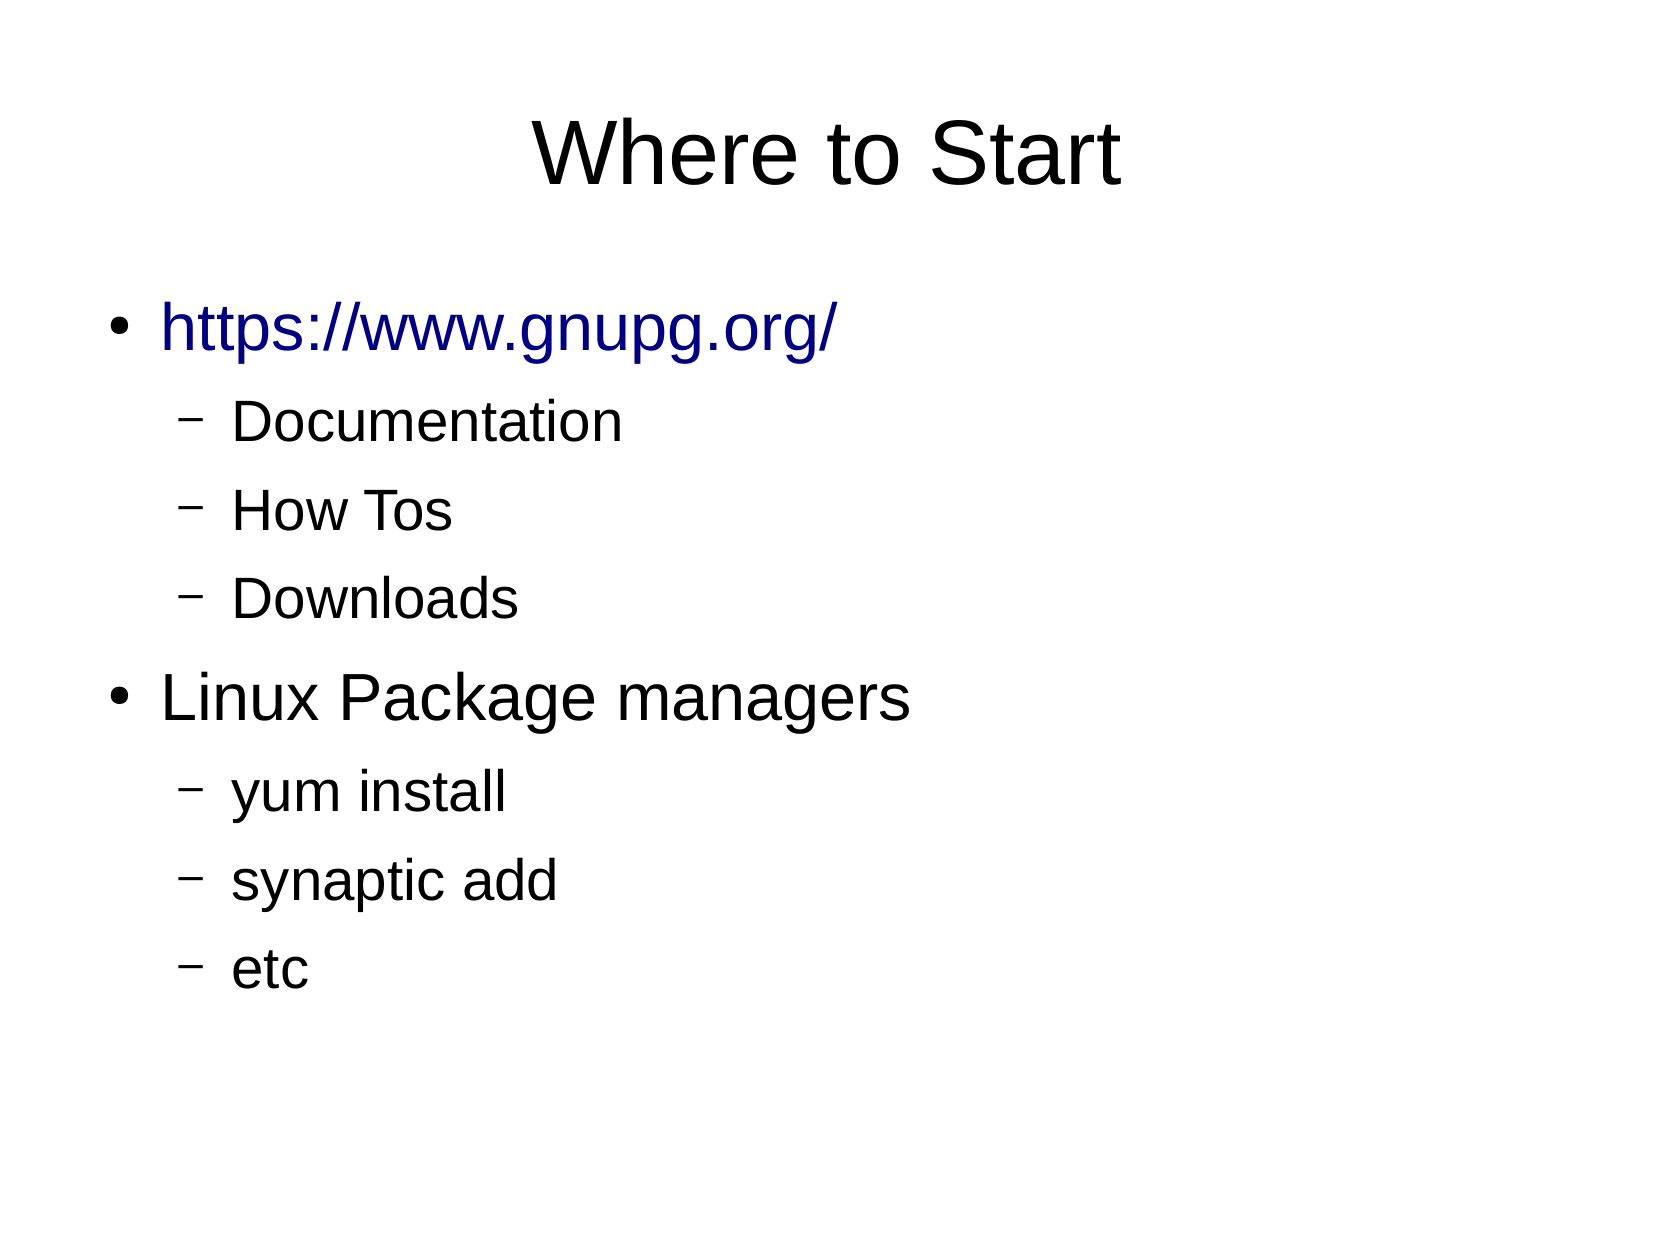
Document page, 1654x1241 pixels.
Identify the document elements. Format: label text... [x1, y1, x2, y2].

list https://www.gnupg.org/ Documentation How Tos Downloads Linux Package managers yum install synaptic add etc [90, 290, 1579, 1010]
title Where to Start [82, 49, 1571, 257]
